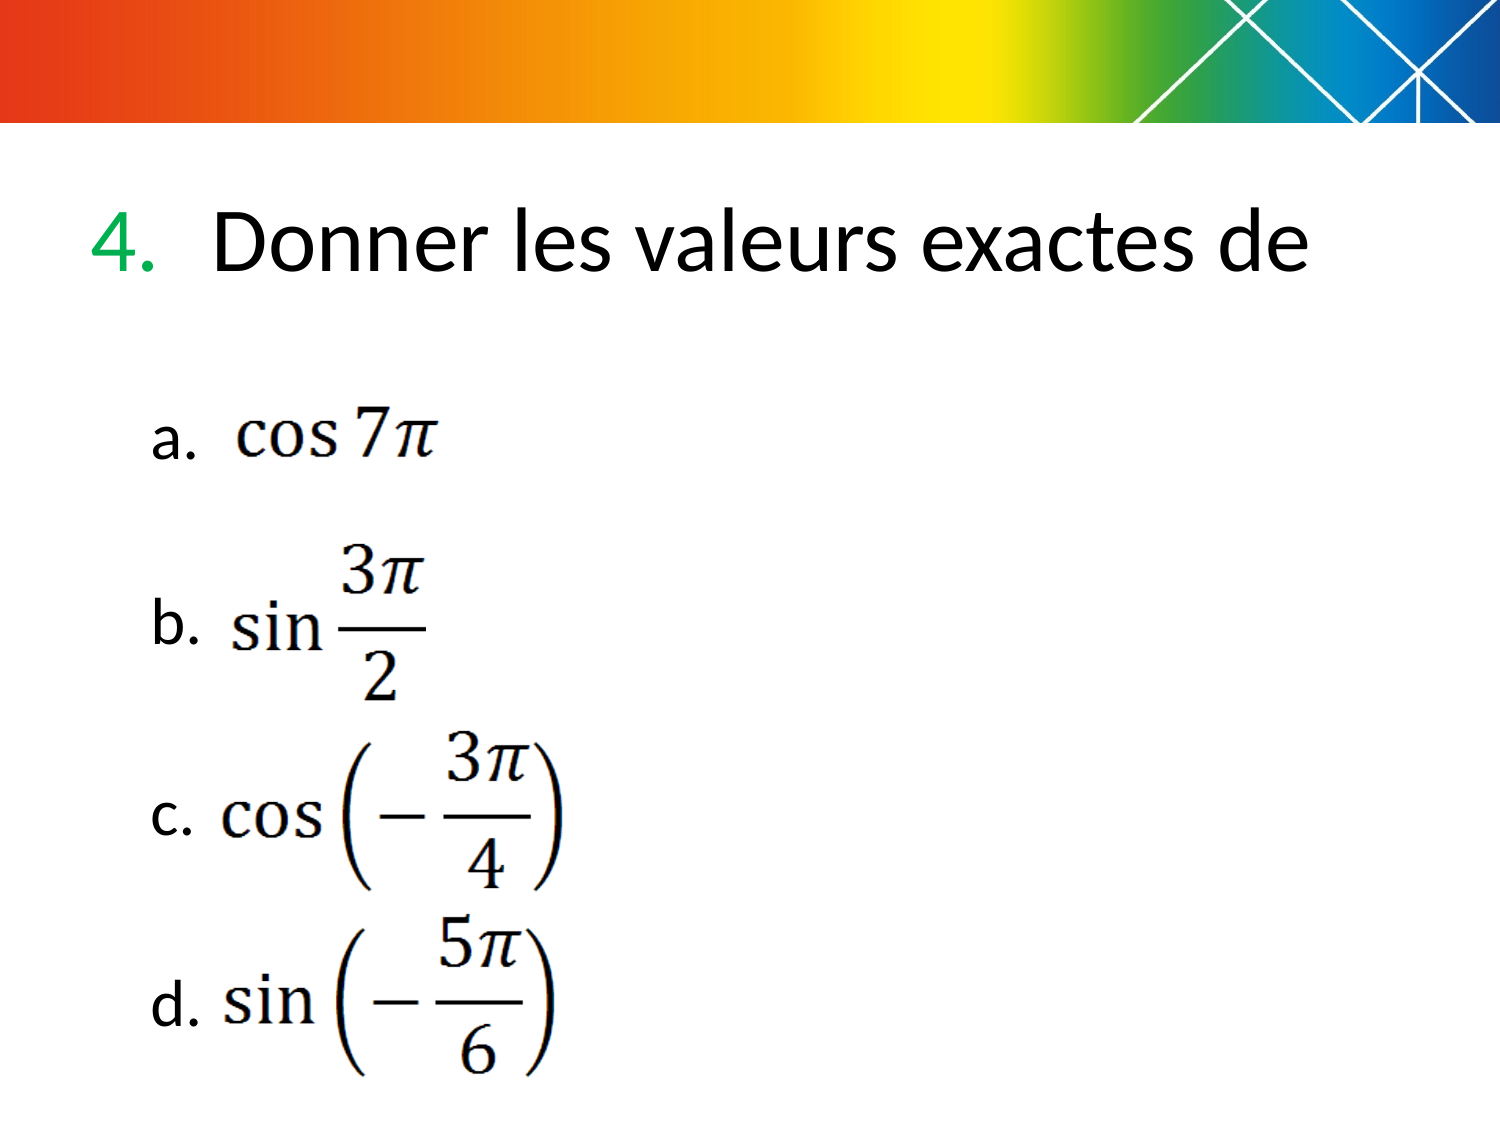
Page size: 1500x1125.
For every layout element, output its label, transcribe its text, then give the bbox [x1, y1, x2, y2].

picture [219, 720, 569, 1090]
picture [1340, 0, 1500, 123]
picture [230, 533, 426, 715]
picture [0, 0, 1359, 123]
title Donner les valeurs exactes de [75, 163, 1426, 305]
picture [234, 386, 440, 489]
text_box a. b. c. d. [135, 385, 821, 1049]
